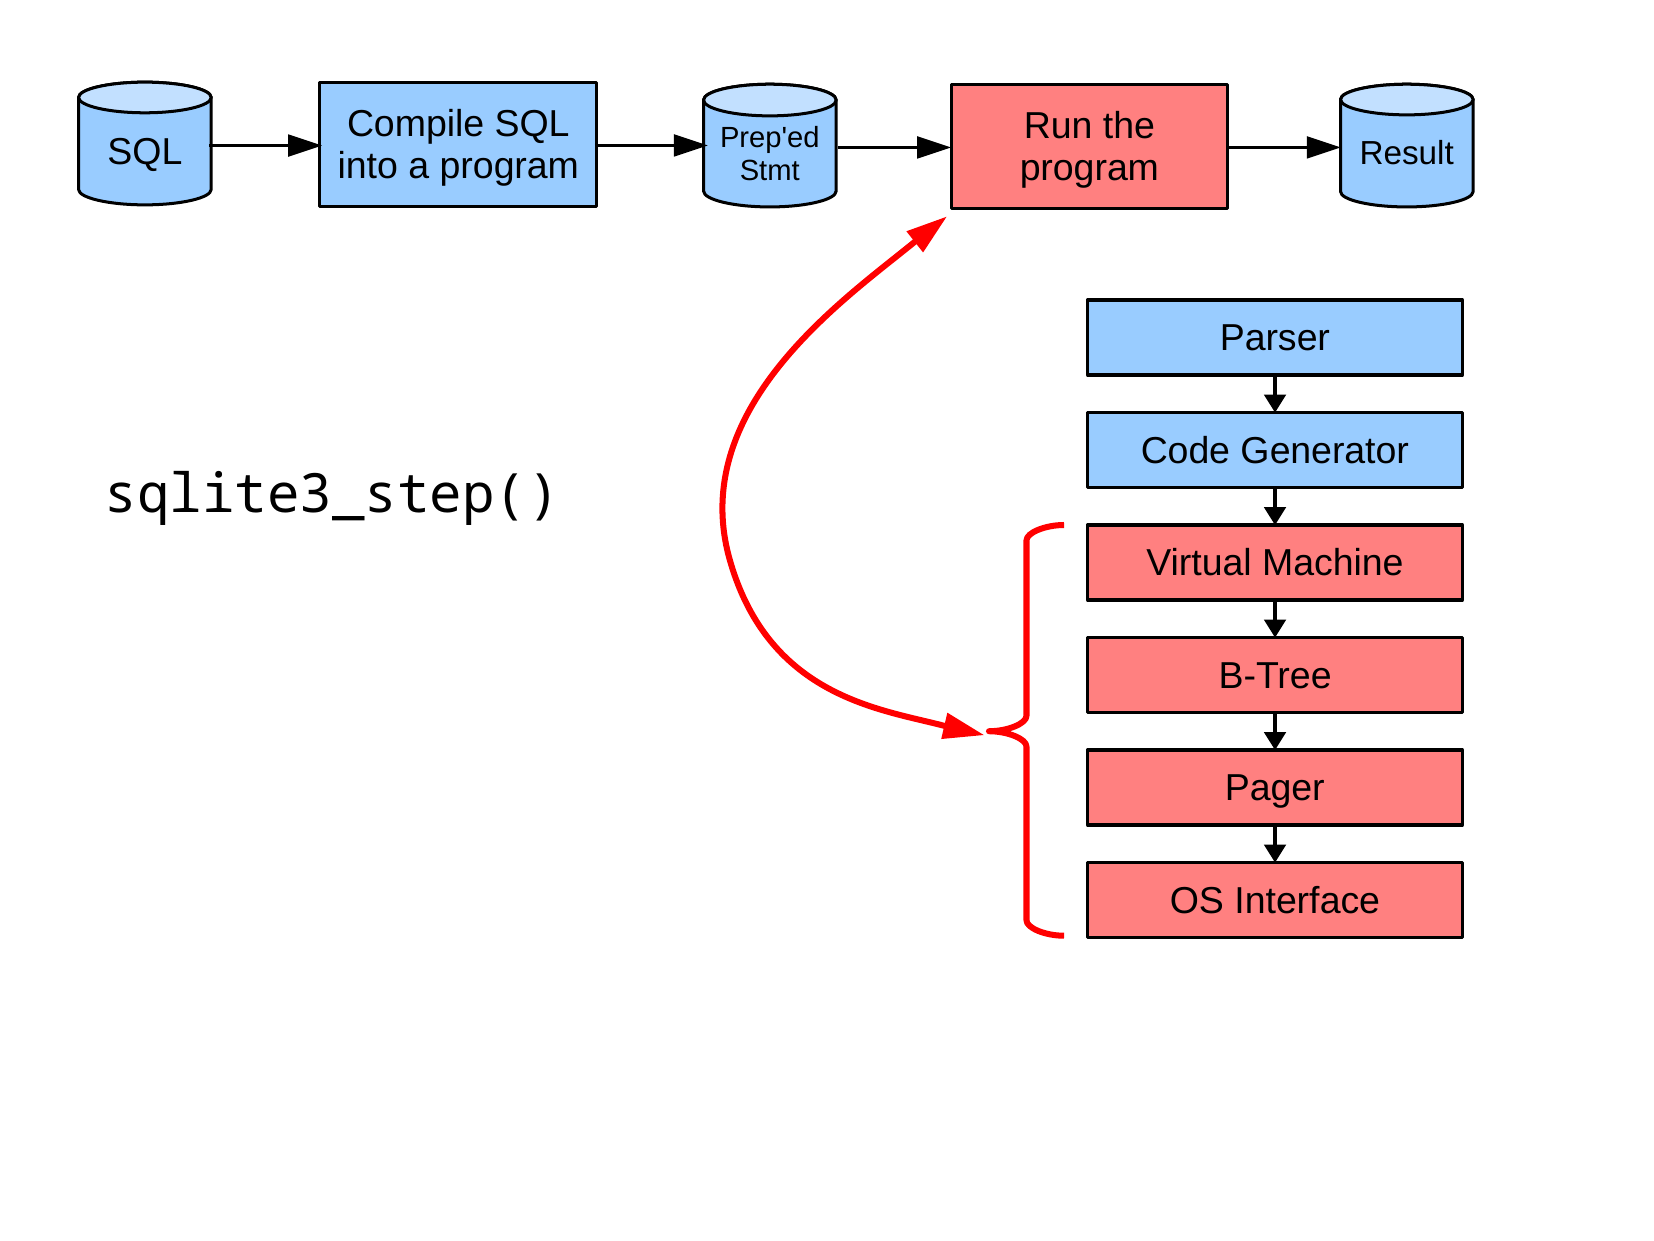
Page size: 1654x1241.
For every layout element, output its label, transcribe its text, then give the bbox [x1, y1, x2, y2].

text_box Parser [1087, 300, 1463, 376]
text_box sqlite3_step() [90, 447, 579, 526]
text_box OS Interface [1087, 862, 1463, 938]
text_box SQL [78, 98, 212, 205]
text_box Compile SQL into a program [319, 82, 597, 207]
text_box B-Tree [1087, 637, 1463, 713]
text_box 255 [703, 84, 837, 116]
text_box Result [1340, 100, 1474, 207]
text_box Virtual Machine [1087, 525, 1463, 601]
text_box 254 [78, 82, 212, 113]
text_box 2288+256*A1+A2 [1340, 84, 1474, 115]
text_box Run the program [951, 84, 1228, 209]
text_box Code Generator [1087, 412, 1463, 488]
text_box Prep'ed Stmt [703, 101, 837, 207]
text_box Pager [1087, 750, 1463, 826]
